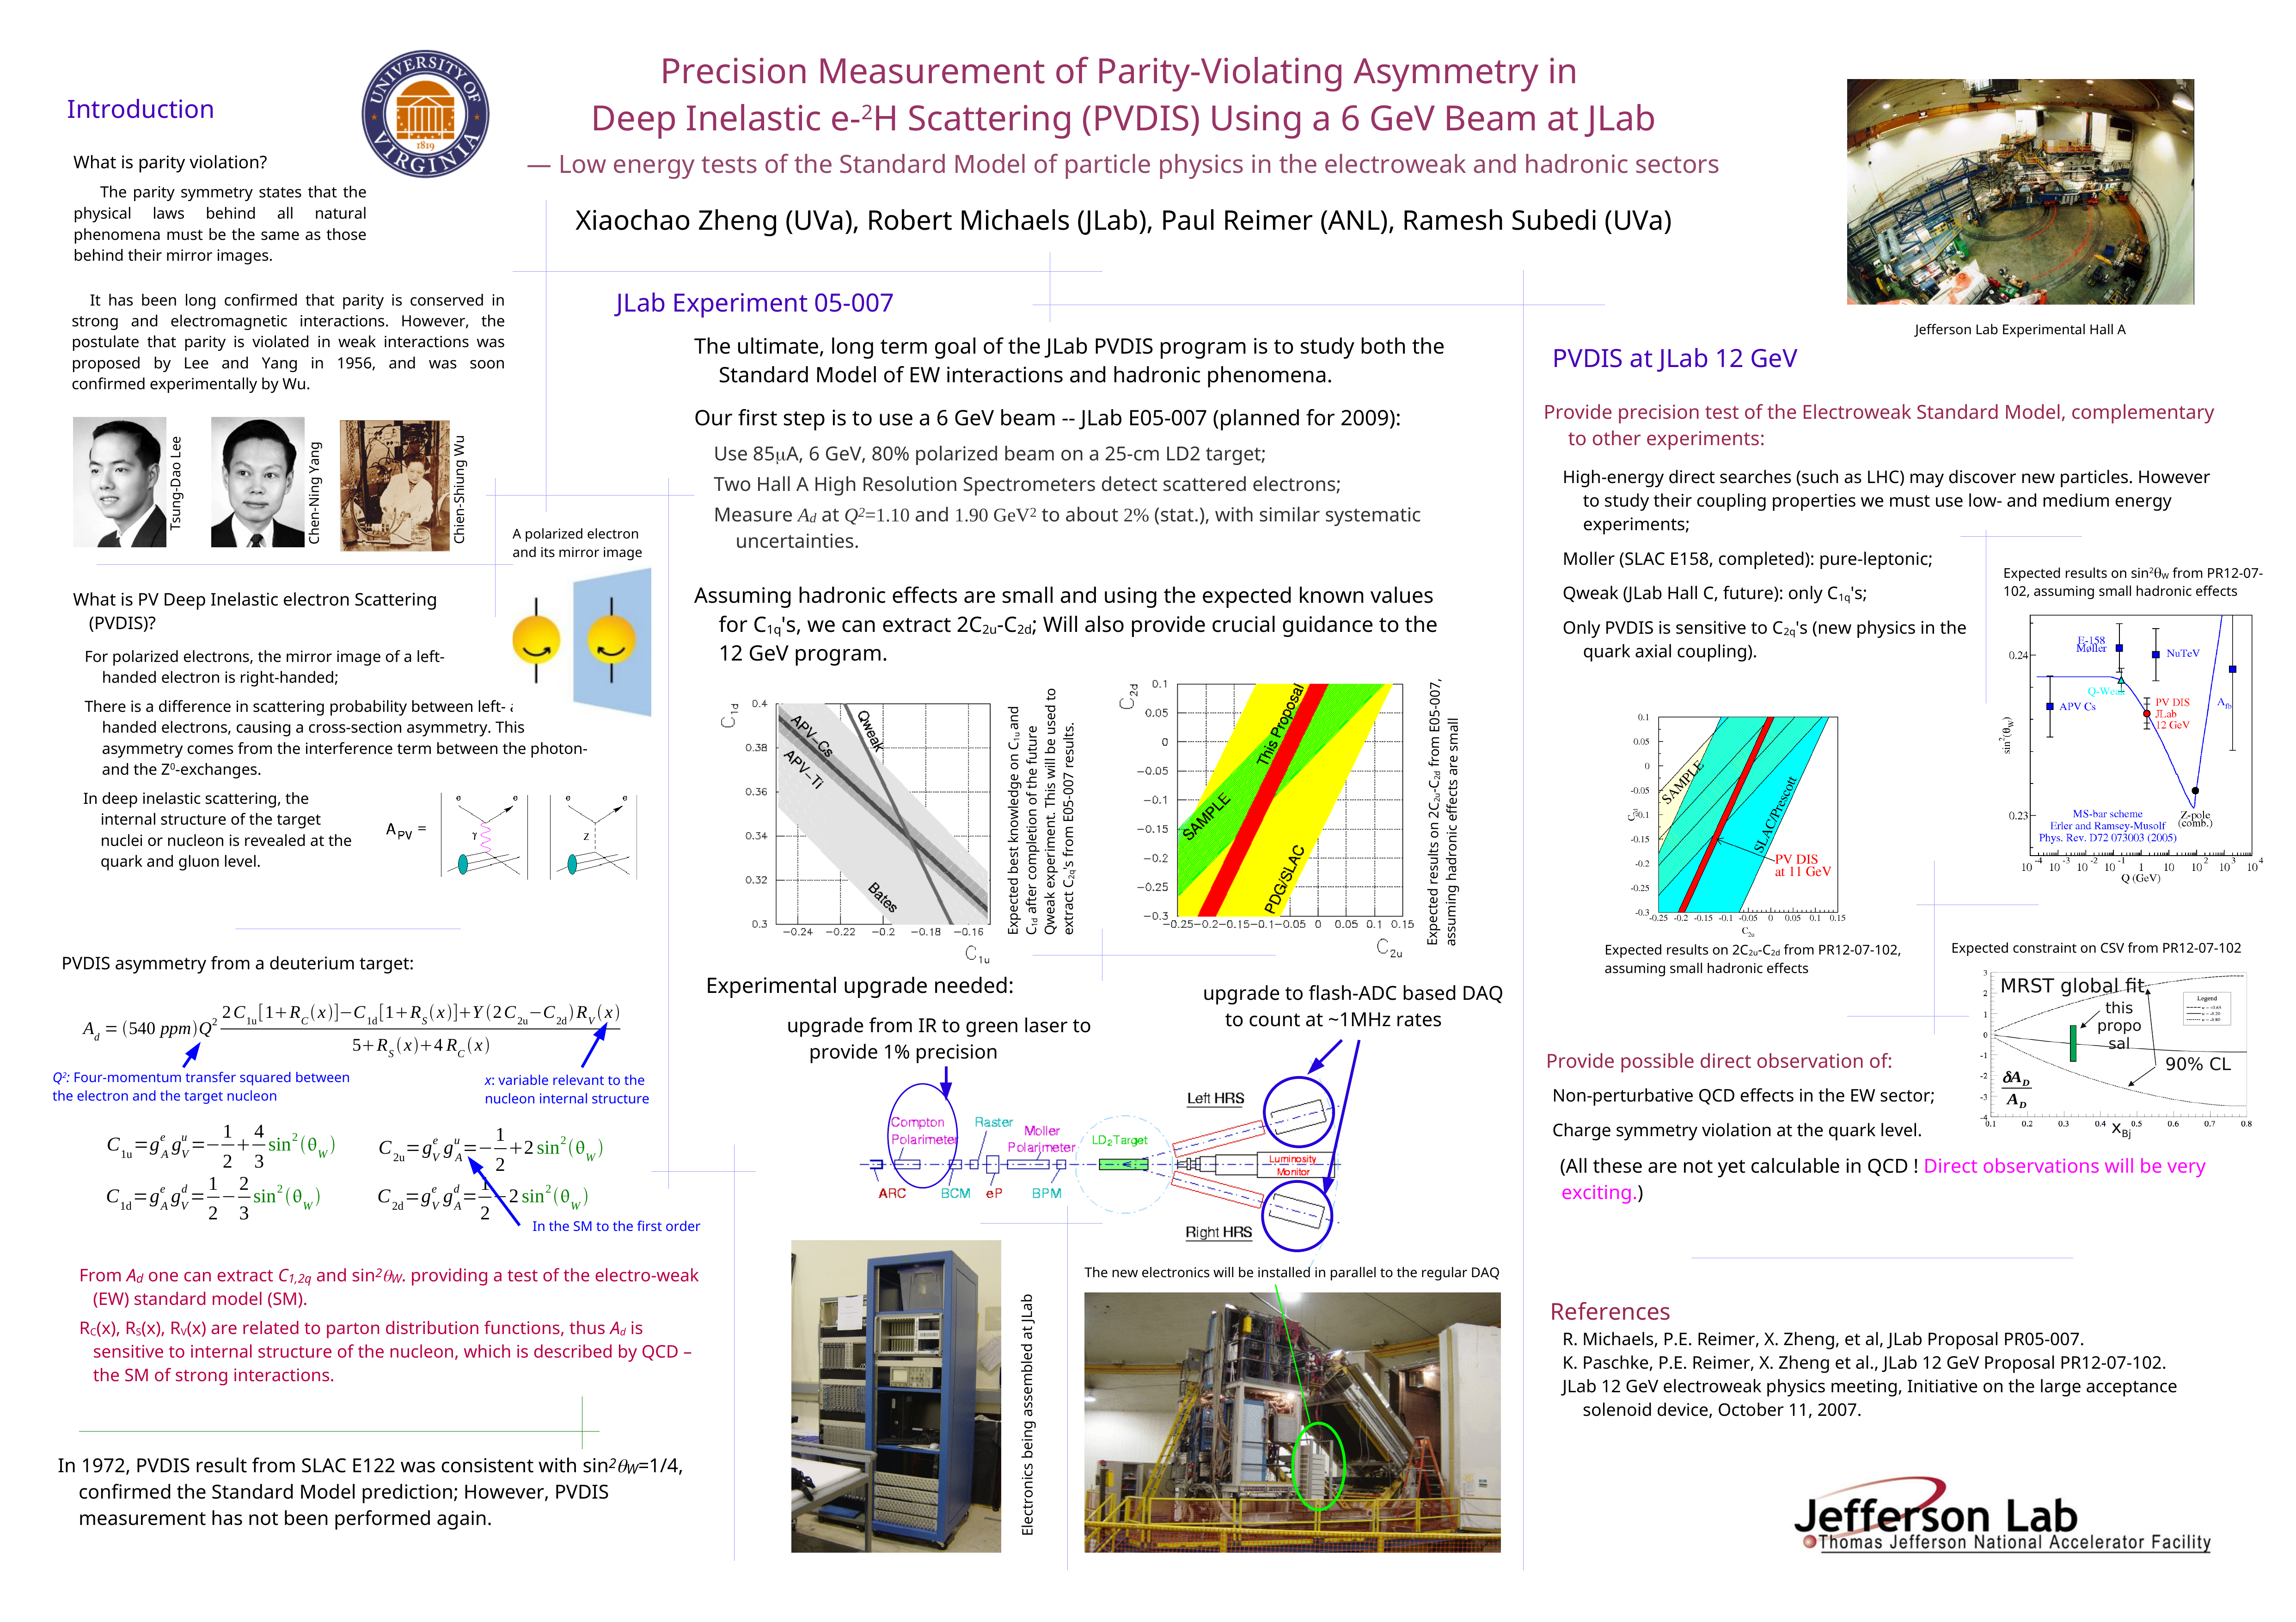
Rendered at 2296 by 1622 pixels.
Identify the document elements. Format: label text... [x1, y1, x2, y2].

text_box MRST global fit [1993, 971, 2152, 1001]
text_box Chien-Shiung Wu [444, 423, 473, 545]
picture [1783, 1466, 2217, 1570]
text_box Introduction [67, 91, 310, 129]
text_box this proposal [2087, 1001, 2152, 1056]
list Provide possible direct observation of: Non-perturbative QCD effects in the EW sector; Charge symmetry violation at the quark level. (All these are not yet calculable in QCD ! Direct observations will be very exciting.) [1535, 1047, 2269, 1216]
text_box PVDIS at JLab 12 GeV [1553, 340, 1900, 378]
text_box upgrade from IR to green laser to provide 1% precision [772, 1008, 1112, 1078]
picture [721, 699, 991, 964]
text_box [2070, 1025, 2076, 1062]
text_box Expected best knowledge on C1u and C1d after completion of the future Qweak experiment. This will be used to extract C2q's from E05-007 results. [993, 686, 1087, 936]
text_box Jefferson Lab Experimental Hall A [1847, 319, 2194, 340]
picture [1986, 609, 2264, 887]
text_box In 1972, PVDIS result from SLAC E122 was consistent with sin2qW=1/4, confirmed the Standard Model prediction; However, PVDIS measurement has not been performed again. [57, 1420, 704, 1563]
chart [1999, 1068, 2034, 1111]
text_box Electronics being assembled at JLab [1011, 1241, 1041, 1536]
picture [1294, 1425, 1343, 1508]
text_box 90% CL [2158, 1050, 2238, 1078]
text_box Expected results on sin2qW from PR12-07-102, assuming small hadronic effects [2003, 559, 2264, 604]
text_box upgrade to flash-ADC based DAQ to count at ~1MHz rates [1188, 976, 1518, 1047]
chart [104, 1120, 338, 1226]
text_box What is PV Deep Inelastic electron Scattering (PVDIS)? For polarized electrons, the mirror image of a left-handed electron is right-handed; There is a difference in scattering probability between left- and right-handed electrons, causing a cross-section asymmetry. This asymmetry comes from the interference term between the photon- and the Z0-exchanges. In deep inelastic scattering, the internal structure of the target nuclei or nucleon is revealed at the quark and gluon level. [44, 584, 634, 898]
text_box From Ad one can extract C1,2q and sin2qW. providing a test of the electro-weak (EW) standard model (SM). RC(x), RS(x), RV(x) are related to parton distribution functions, thus Ad is sensitive to internal structure of the nucleon, which is described by QCD – the SM of strong interactions. [79, 1253, 710, 1397]
list Provide precision test of the Electroweak Standard Model, complementary to other experiments: High-energy direct searches (such as LHC) may discover new particles. However to study their coupling properties we must use low- and medium energy experiments; Moller (SLAC E158, completed): pure-leptonic; Qweak (JLab Hall C, future): only C1q's; Only PVDIS is sensitive to C2q's (new physics in the quark axial coupling). [1535, 398, 2229, 693]
list The ultimate, long term goal of the JLab PVDIS program is to study both the Standard Model of EW interactions and hadronic phenomena. Our first step is to use a 6 GeV beam -- JLab E05-007 (planned for 2009): Use 85mA, 6 GeV, 80% polarized beam on a 25-cm LD2 target; Two Hall A High Resolution Spectrometers detect scattered electrons; Measure Ad at Q2=1.10 and 1.90 GeV2 to about 2% (stat.), with similar systematic uncertainties. [686, 331, 1484, 575]
text_box Tsung-Dao Lee [160, 409, 190, 531]
text_box x: variable relevant to the nucleon internal structure [478, 1067, 668, 1120]
text_box It has been long confirmed that parity is conserved in strong and electromagnetic interactions. However, the postulate that parity is violated in weak interactions was proposed by Lee and Yang in 1956, and was soon confirmed experimentally by Wu. [44, 286, 513, 407]
picture [211, 417, 305, 548]
picture [73, 417, 166, 548]
text_box Chen-Ning Yang [299, 423, 328, 545]
text_box Expected results on 2C2u-C2d from PR12-07-102, assuming small hadronic effects [1604, 936, 1917, 981]
text_box xBj [2104, 1129, 2138, 1144]
text_box In the SM to the first order [526, 1213, 706, 1243]
chart [190, 1059, 195, 1061]
picture [1975, 970, 2258, 1129]
chart [79, 998, 624, 1061]
picture [1084, 1292, 1501, 1553]
picture [356, 46, 496, 184]
text_box Experimental upgrade needed: [698, 970, 1414, 1006]
picture [1622, 712, 1850, 936]
text_box Expected constraint on CSV from PR12-07-102 [1951, 933, 2264, 962]
text_box The new electronics will be installed in parallel to the regular DAQ [1084, 1258, 1518, 1287]
text_box Precision Measurement of Parity-Violating Asymmetry in Deep Inelastic e-2H Scattering (PVDIS) Using a 6 GeV Beam at JLab — Low energy tests of the Standard Model of particle physics in the electroweak and hadronic sectors Xiaochao Zheng (UVa), Robert Michaels (JLab), Paul Reimer (ANL), Ramesh Subedi (UVa) [520, 43, 1786, 256]
picture [340, 420, 450, 551]
picture [513, 564, 651, 721]
picture [889, 1085, 956, 1187]
text_box A polarized electron and its mirror image [513, 522, 652, 563]
picture [1847, 79, 2194, 305]
picture [791, 1060, 1346, 1553]
text_box References R. Michaels, P.E. Reimer, X. Zheng, et al, JLab Proposal PR05-007. K. Paschke, P.E. Reimer, X. Zheng et al., JLab 12 GeV Proposal PR12-07-102. JLab 12 GeV electroweak physics meeting, Initiative on the large acceptance solenoid device, October 11, 2007. [1535, 1291, 2247, 1465]
chart [375, 1120, 606, 1226]
text_box JLab Experiment 05-007 [617, 285, 964, 322]
text_box Q2: Four-momentum transfer squared between the electron and the target nucleon [45, 1065, 374, 1120]
picture [386, 792, 637, 880]
text_box What is parity violation? The parity symmetry states that the physical laws behind all natural phenomena must be the same as those behind their mirror images. [46, 147, 374, 279]
text_box Expected results on 2C2u-C2d from E05-007, assuming hadronic effects are small [1419, 668, 1466, 947]
text_box Assuming hadronic effects are small and using the expected known values for C1q's, we can extract 2C2u-C2d; Will also provide crucial guidance to the 12 GeV program. [686, 580, 1466, 681]
picture [1119, 681, 1414, 957]
list PVDIS asymmetry from a deuterium target: [44, 951, 652, 981]
picture [1264, 1183, 1330, 1249]
